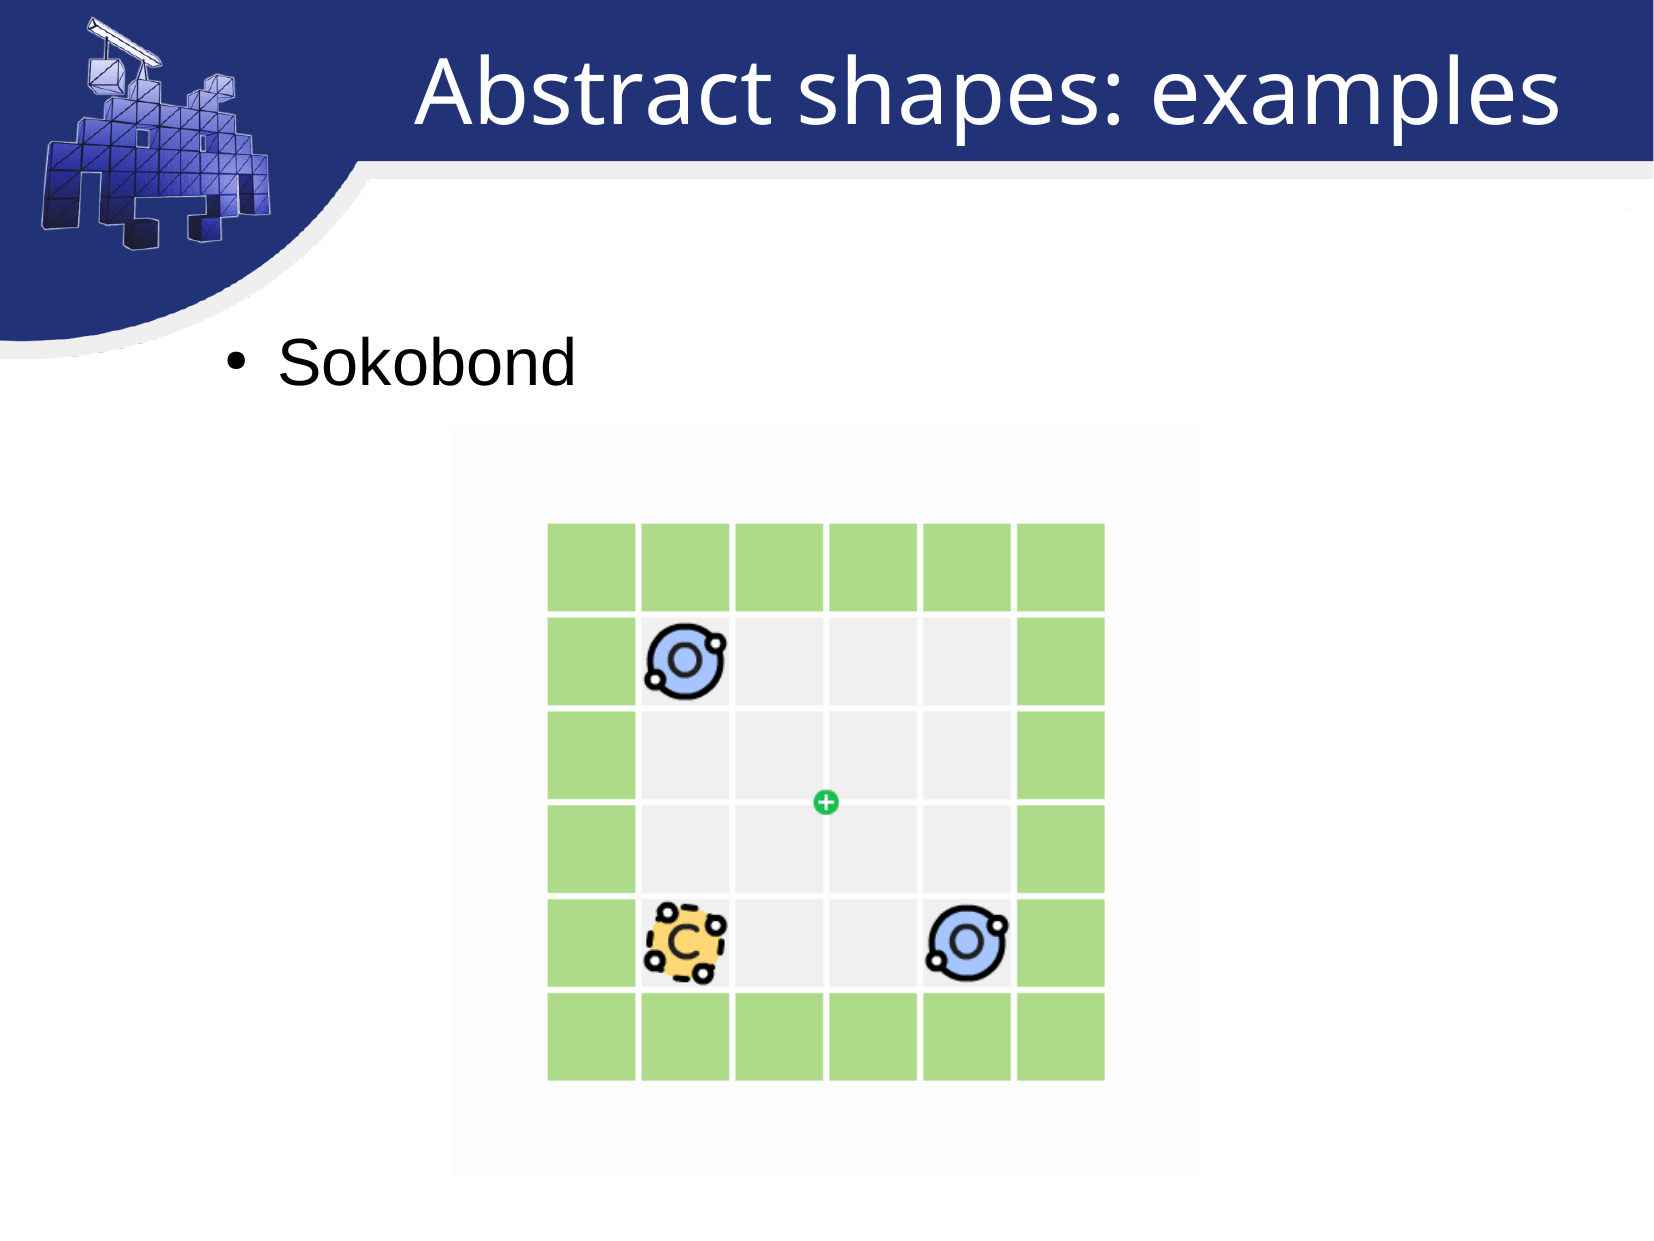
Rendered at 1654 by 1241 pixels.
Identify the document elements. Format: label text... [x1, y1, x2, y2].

picture [0, 0, 1654, 443]
title Abstract shapes: examples [354, 35, 1625, 142]
list Sokobond [206, 324, 1595, 1078]
picture [451, 427, 1202, 1178]
